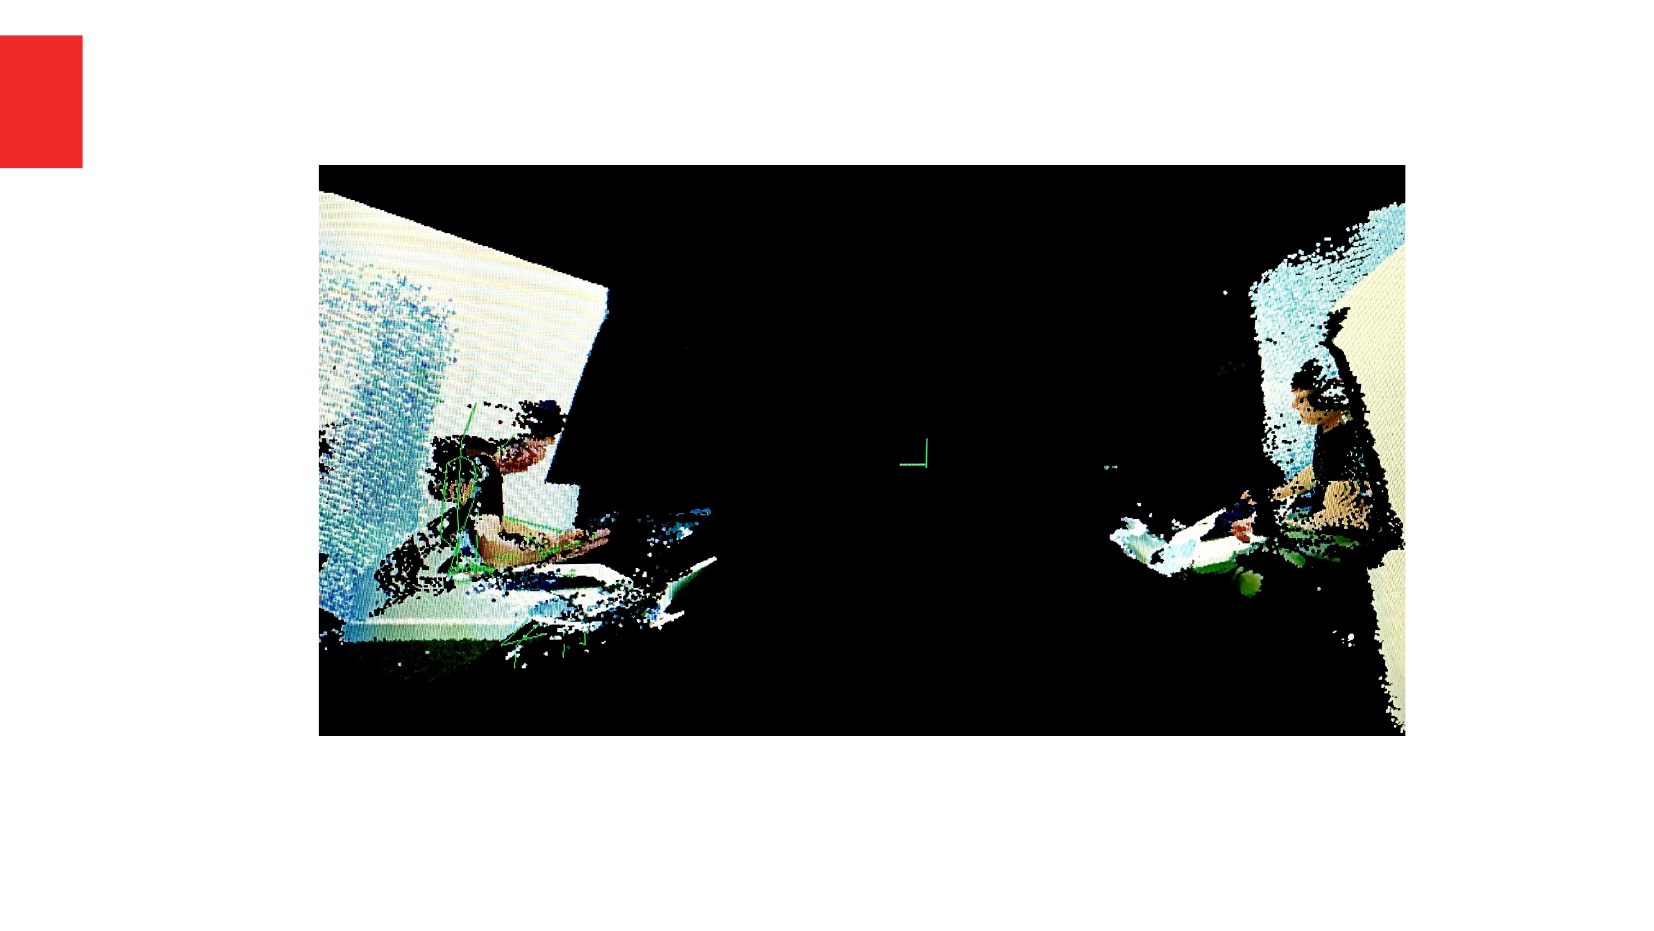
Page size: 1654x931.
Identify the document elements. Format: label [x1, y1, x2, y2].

picture [318, 165, 1406, 736]
